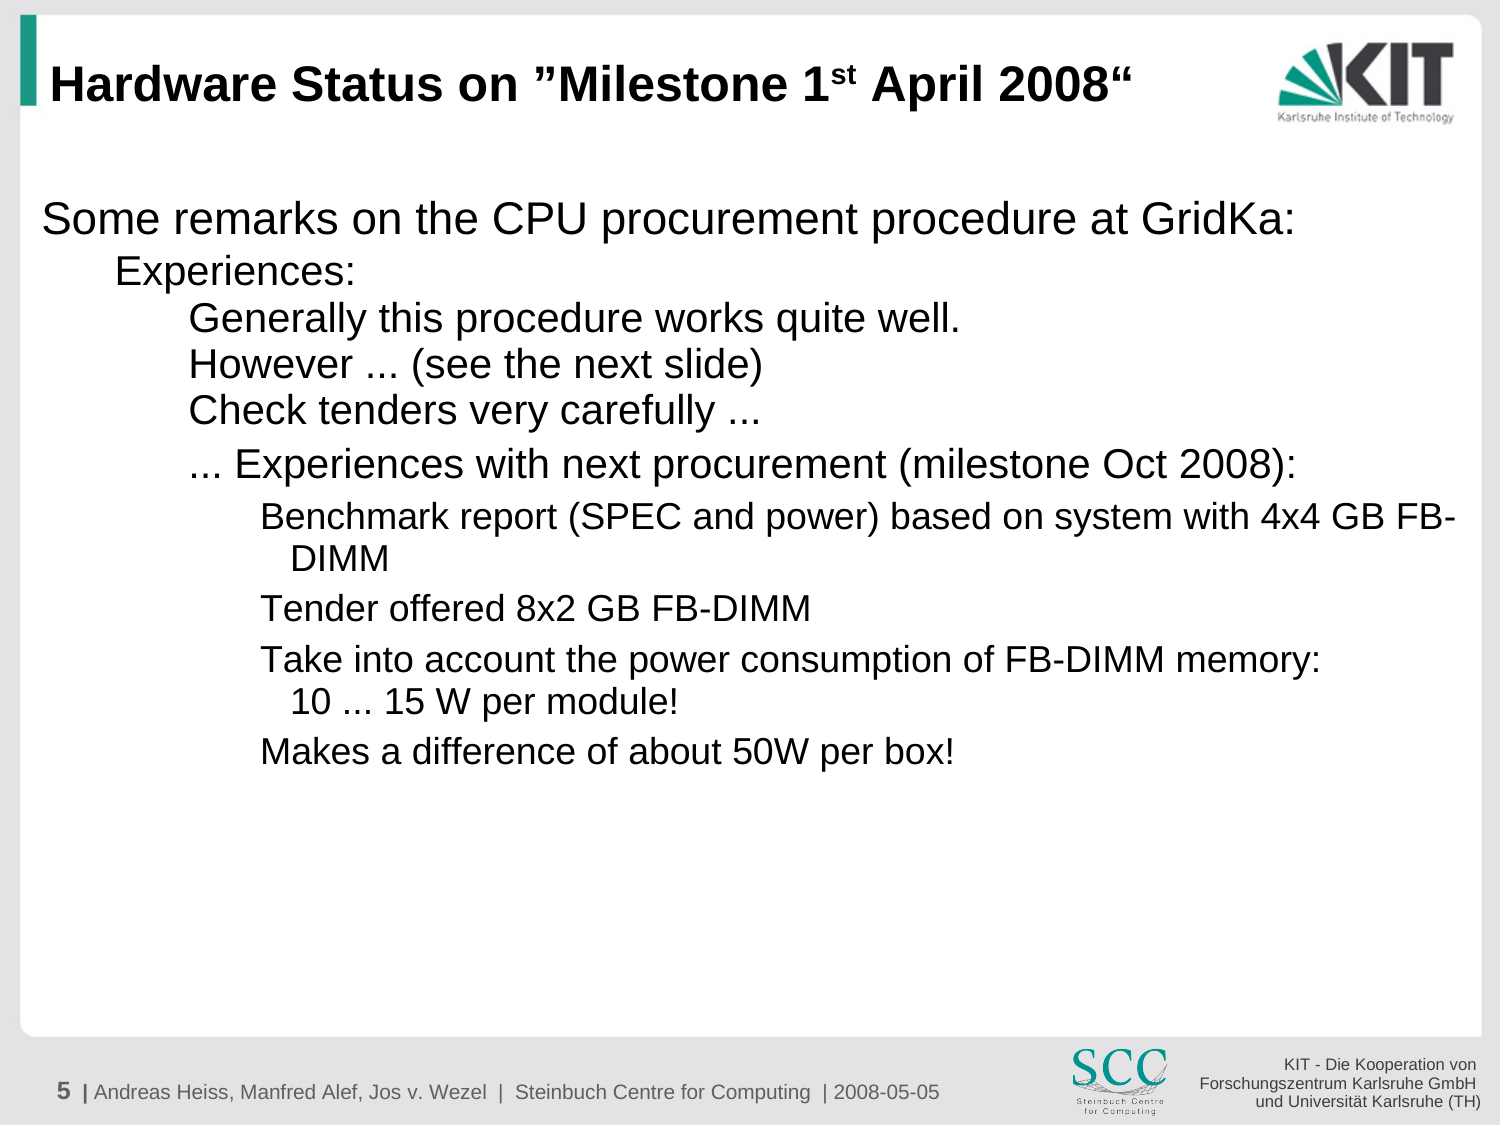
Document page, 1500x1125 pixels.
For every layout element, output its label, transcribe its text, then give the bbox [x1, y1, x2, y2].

title Hardware Status on ”Milestone 1st April 2008“ [49, 36, 1247, 137]
list Some remarks on the CPU procurement procedure at GridKa: Experiences: Generally this procedure works quite well. However ... (see the next slide) Check tenders very carefully ... ... Experiences with next procurement (milestone Oct 2008): Benchmark report (SPEC and power) based on system with 4x4 GB FB-DIMM Tender offered 8x2 GB FB-DIMM Take into account the power consumption of FB-DIMM memory: 10 ... 15 W per module! Makes a difference of about 50W per box! [41, 196, 1459, 1012]
picture [0, 0, 1500, 1125]
